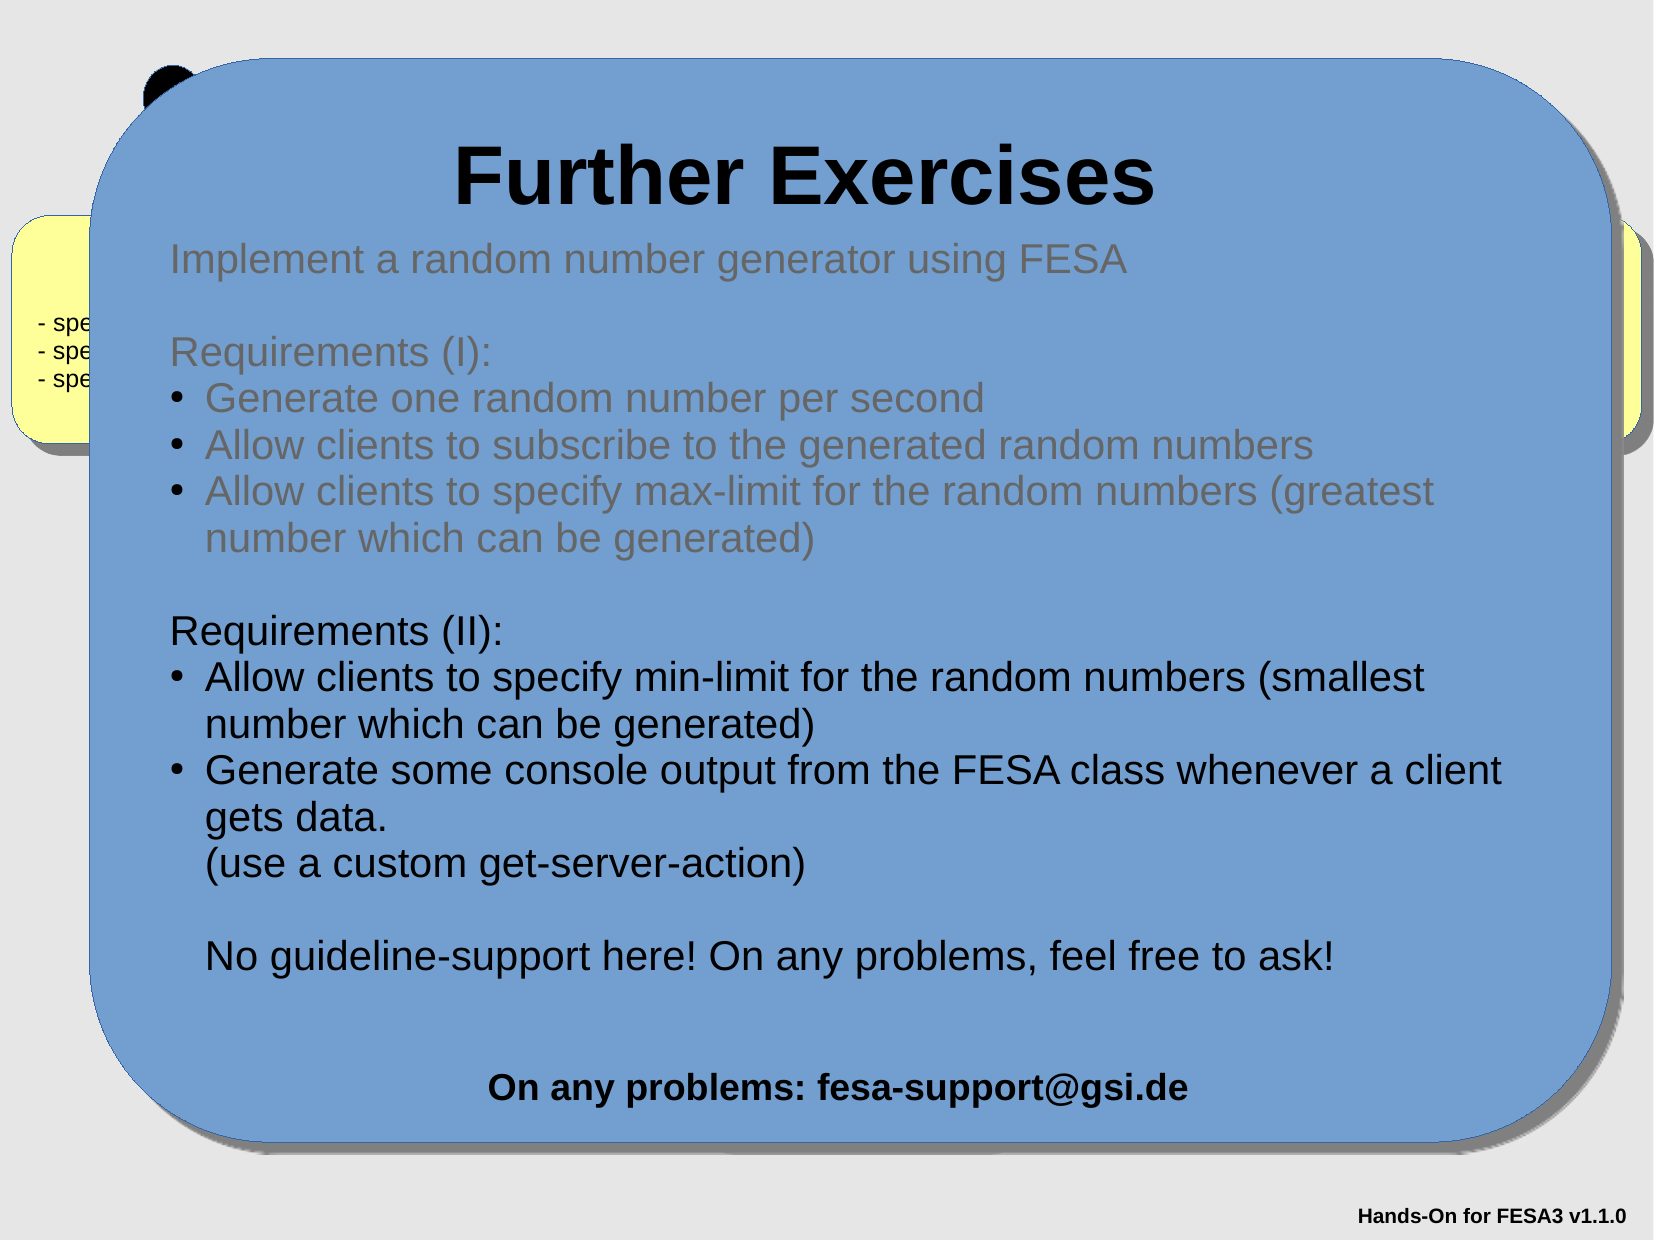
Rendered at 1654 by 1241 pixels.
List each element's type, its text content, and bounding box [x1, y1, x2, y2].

text_box Further Exercises [439, 75, 1246, 206]
text_box Implement a random number generator using FESA Requirements (I): Generate one random number per second Allow clients to subscribe to the generated random numbers Allow clients to specify max-limit for the random numbers (greatest number which can be generated) Requirements (II): Allow clients to specify min-limit for the random numbers (smallest number which can be generated) Generate some console output from the FESA class whenever a client gets data. (use a custom get-server-action) No guideline-support here! On any problems, feel free to ask! [119, 228, 1582, 1160]
text_box On any problems: fesa-support@gsi.de [472, 1058, 1211, 1122]
text_box [89, 58, 1612, 1061]
